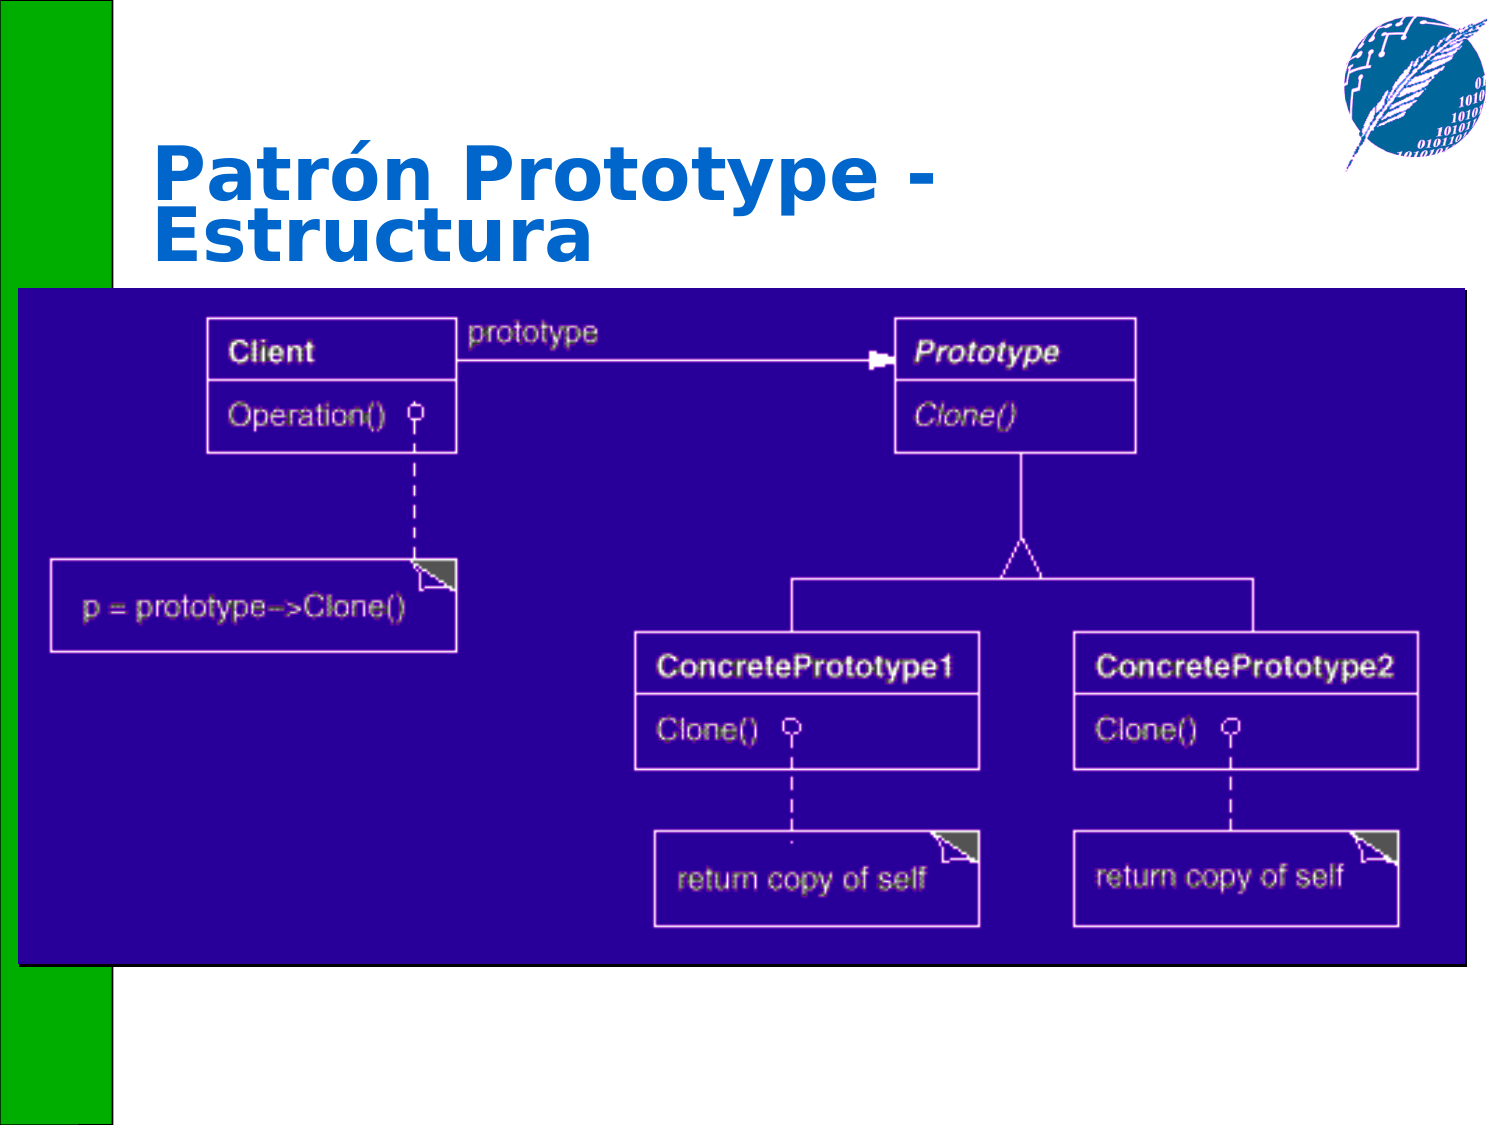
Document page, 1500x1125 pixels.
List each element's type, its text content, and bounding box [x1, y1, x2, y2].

picture [1341, 15, 1488, 172]
picture [17, 287, 1465, 965]
title Patrón Prototype - Estructura [136, 118, 1411, 287]
picture [1417, 140, 1425, 149]
